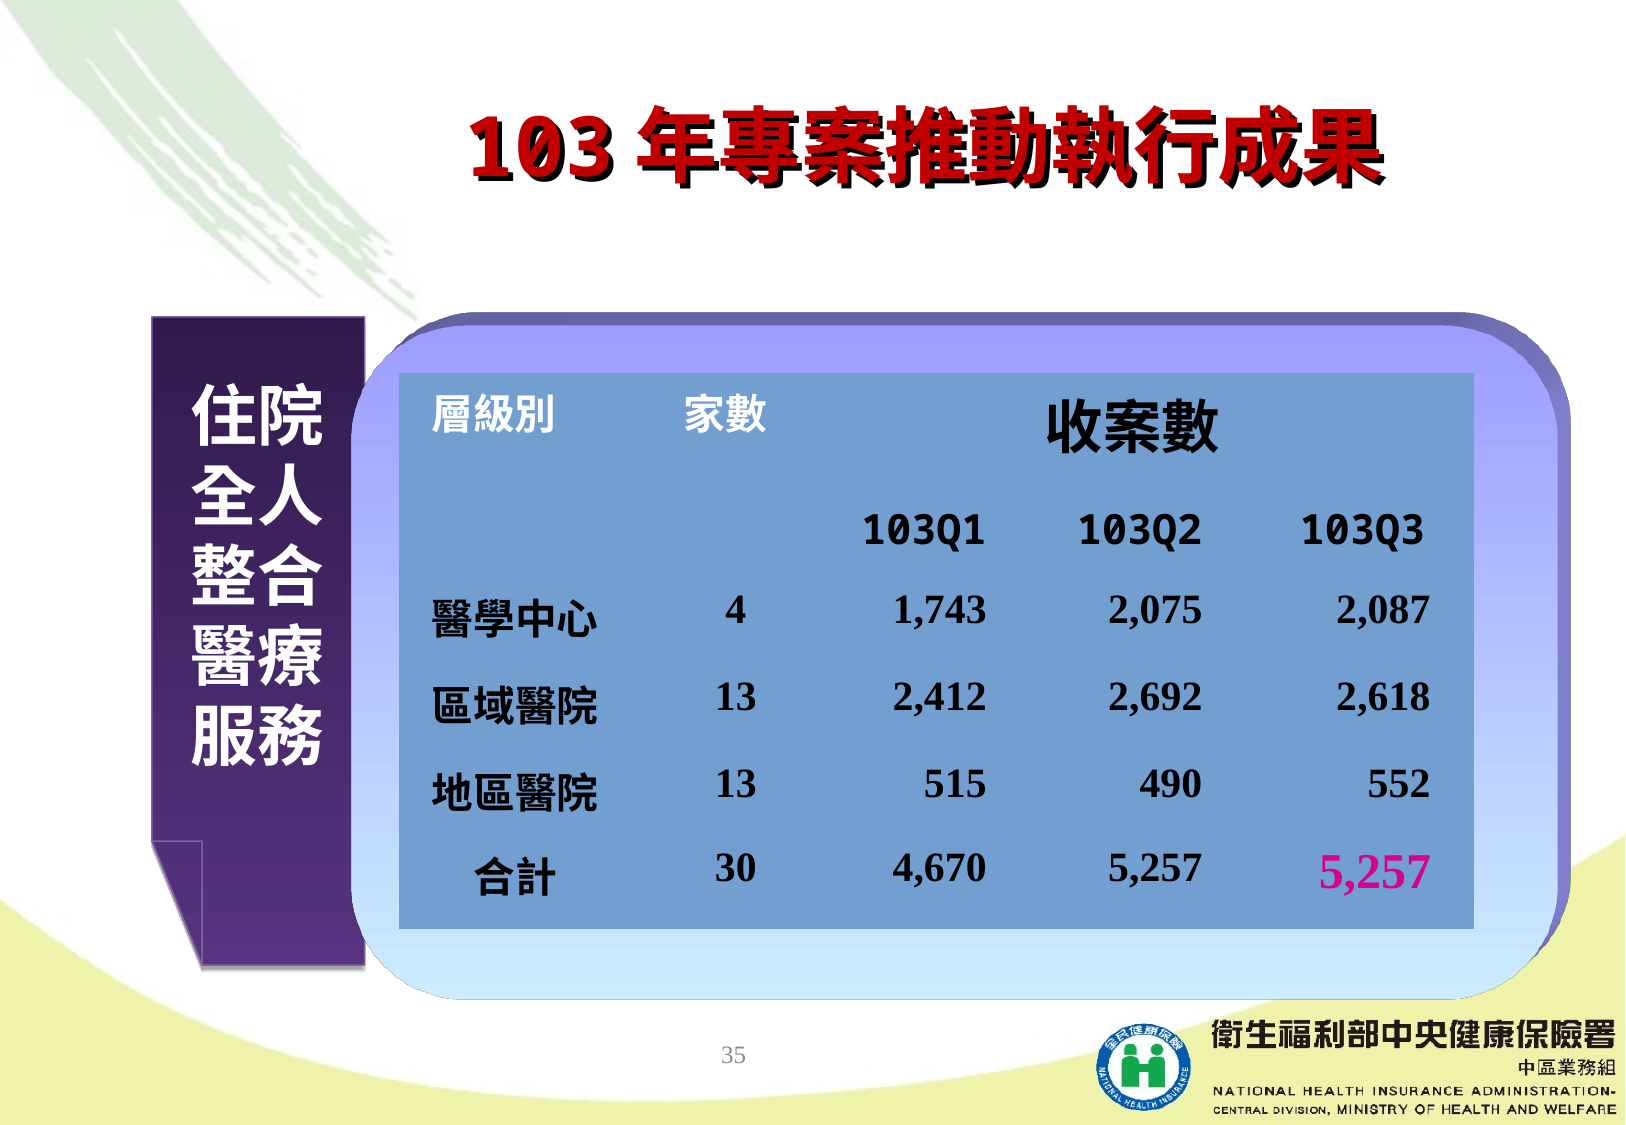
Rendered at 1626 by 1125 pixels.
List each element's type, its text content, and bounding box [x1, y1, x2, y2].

table_cell 5,257 [1251, 837, 1474, 929]
table_cell 1,743 [820, 579, 1028, 666]
table_cell 2,692 [1028, 666, 1251, 752]
table_cell 4,670 [820, 837, 1028, 929]
table_cell 515 [820, 752, 1028, 837]
table_header 層級別 [399, 373, 652, 579]
table_cell 103Q3 [1251, 492, 1474, 579]
table_cell 490 [1028, 752, 1251, 837]
title 103年專案推動執行成果 [304, 78, 1544, 209]
table_cell 30 [652, 837, 820, 929]
text_box 住院全人整合醫療服務 [151, 316, 365, 966]
text_box [352, 326, 1557, 998]
table_cell 合計 [399, 837, 652, 929]
table_cell 13 [652, 666, 820, 752]
table_cell 醫學中心 [399, 579, 652, 666]
table_cell 2,618 [1251, 666, 1474, 752]
table_header 收案數 [820, 373, 1474, 492]
table_cell 2,412 [820, 666, 1028, 752]
table_cell 2,075 [1028, 579, 1251, 666]
table_cell 4 [652, 579, 820, 666]
table_cell 地區醫院 [399, 752, 652, 837]
table_cell 13 [652, 752, 820, 837]
table_cell 區域醫院 [399, 666, 652, 752]
table_cell 5,257 [1028, 837, 1251, 929]
table_header 家數 [652, 373, 820, 579]
table_cell 103Q2 [1028, 492, 1251, 579]
table_cell 103Q1 [820, 492, 1028, 579]
table_cell 2,087 [1251, 579, 1474, 666]
text_box [706, 1023, 1086, 1084]
table_cell 552 [1251, 752, 1474, 837]
